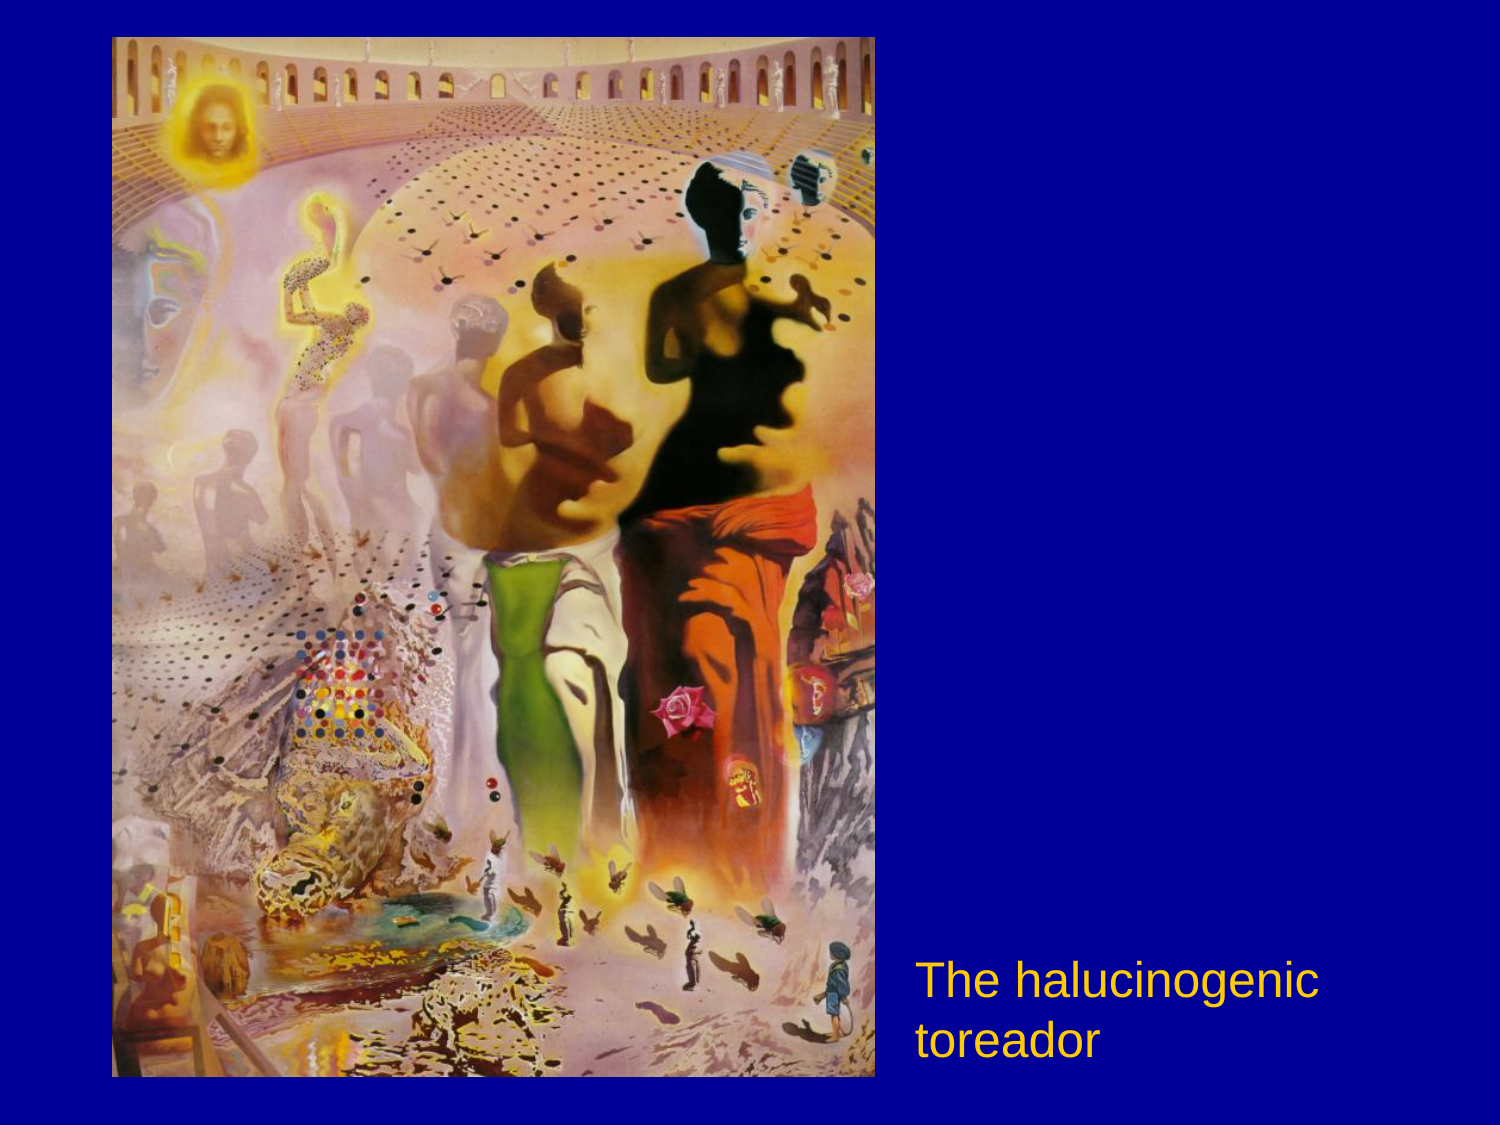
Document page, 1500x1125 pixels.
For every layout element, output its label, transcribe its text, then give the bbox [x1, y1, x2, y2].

text_box The halucinogenic toreador [900, 940, 1450, 1075]
picture [112, 37, 875, 1077]
